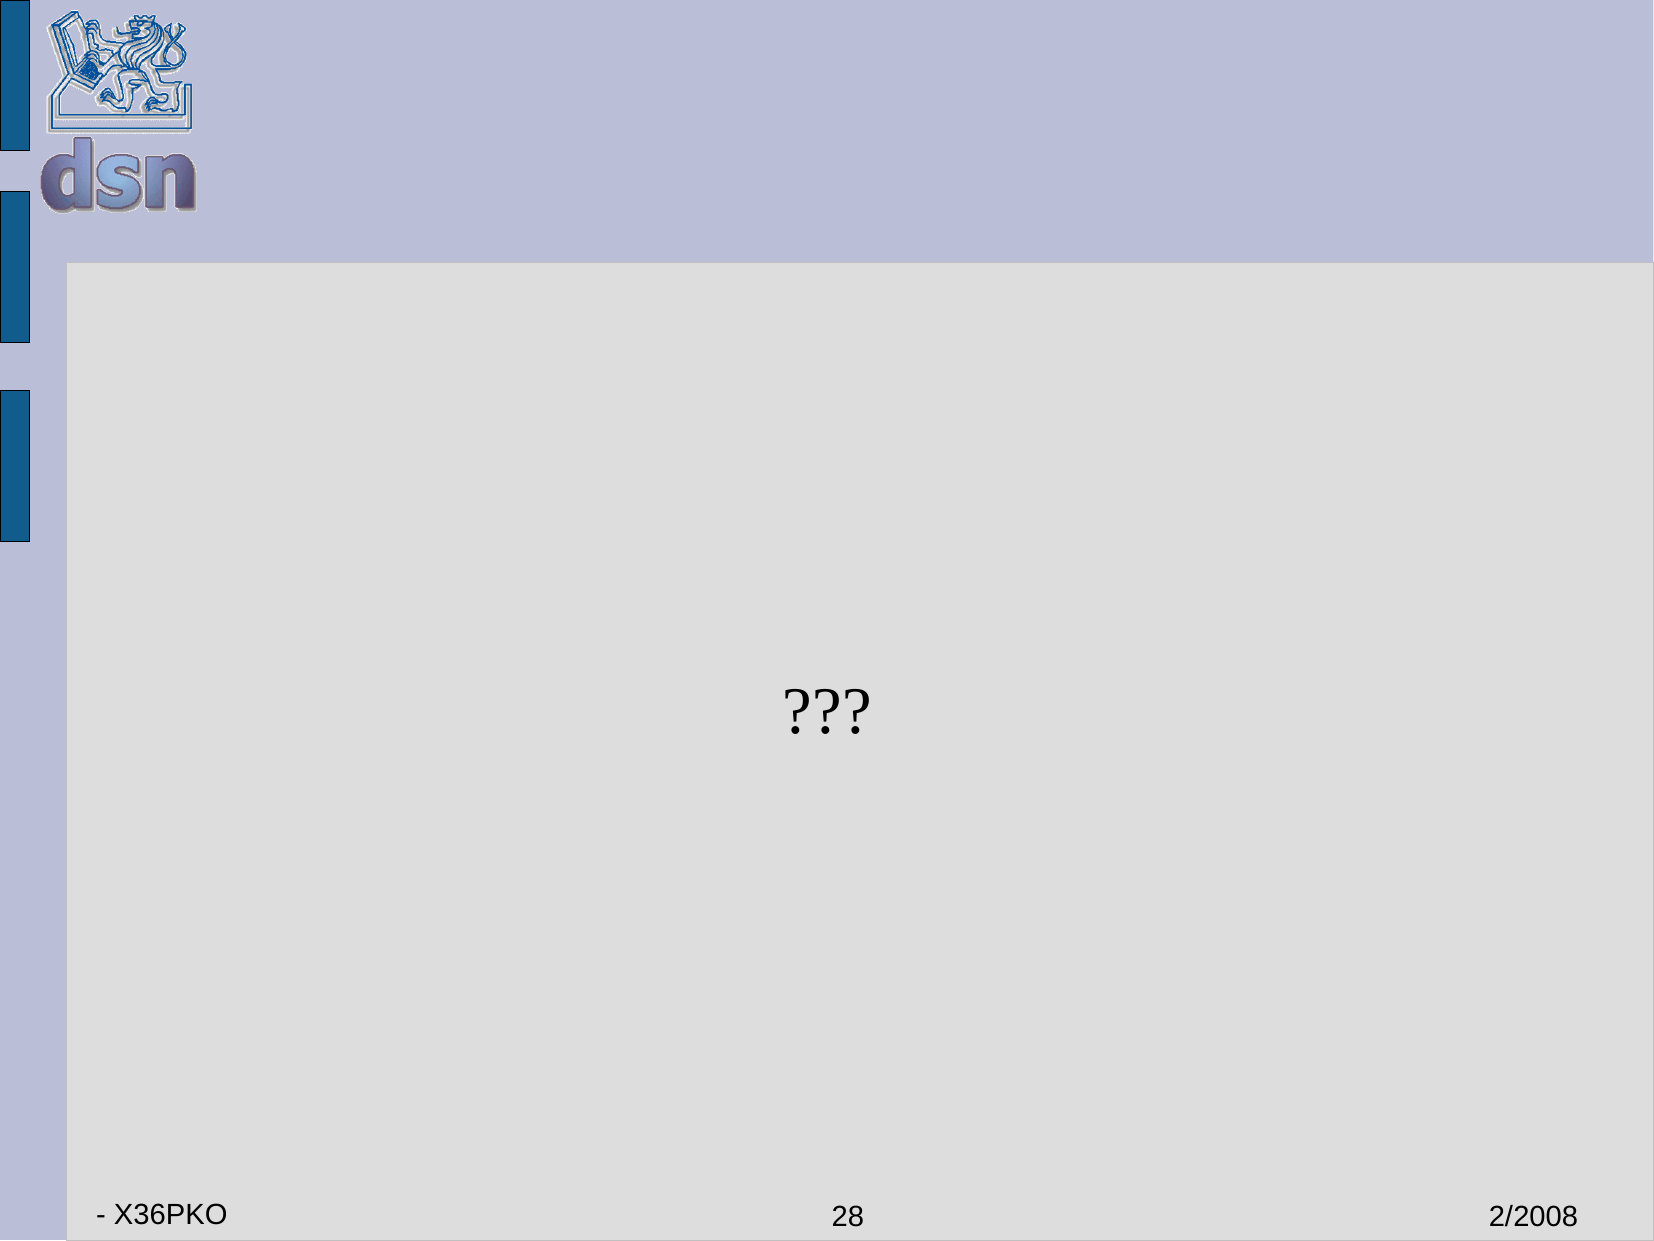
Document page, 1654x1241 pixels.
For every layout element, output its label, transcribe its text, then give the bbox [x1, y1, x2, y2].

picture [10, 10, 223, 230]
text_box ??? [121, 305, 1534, 1118]
